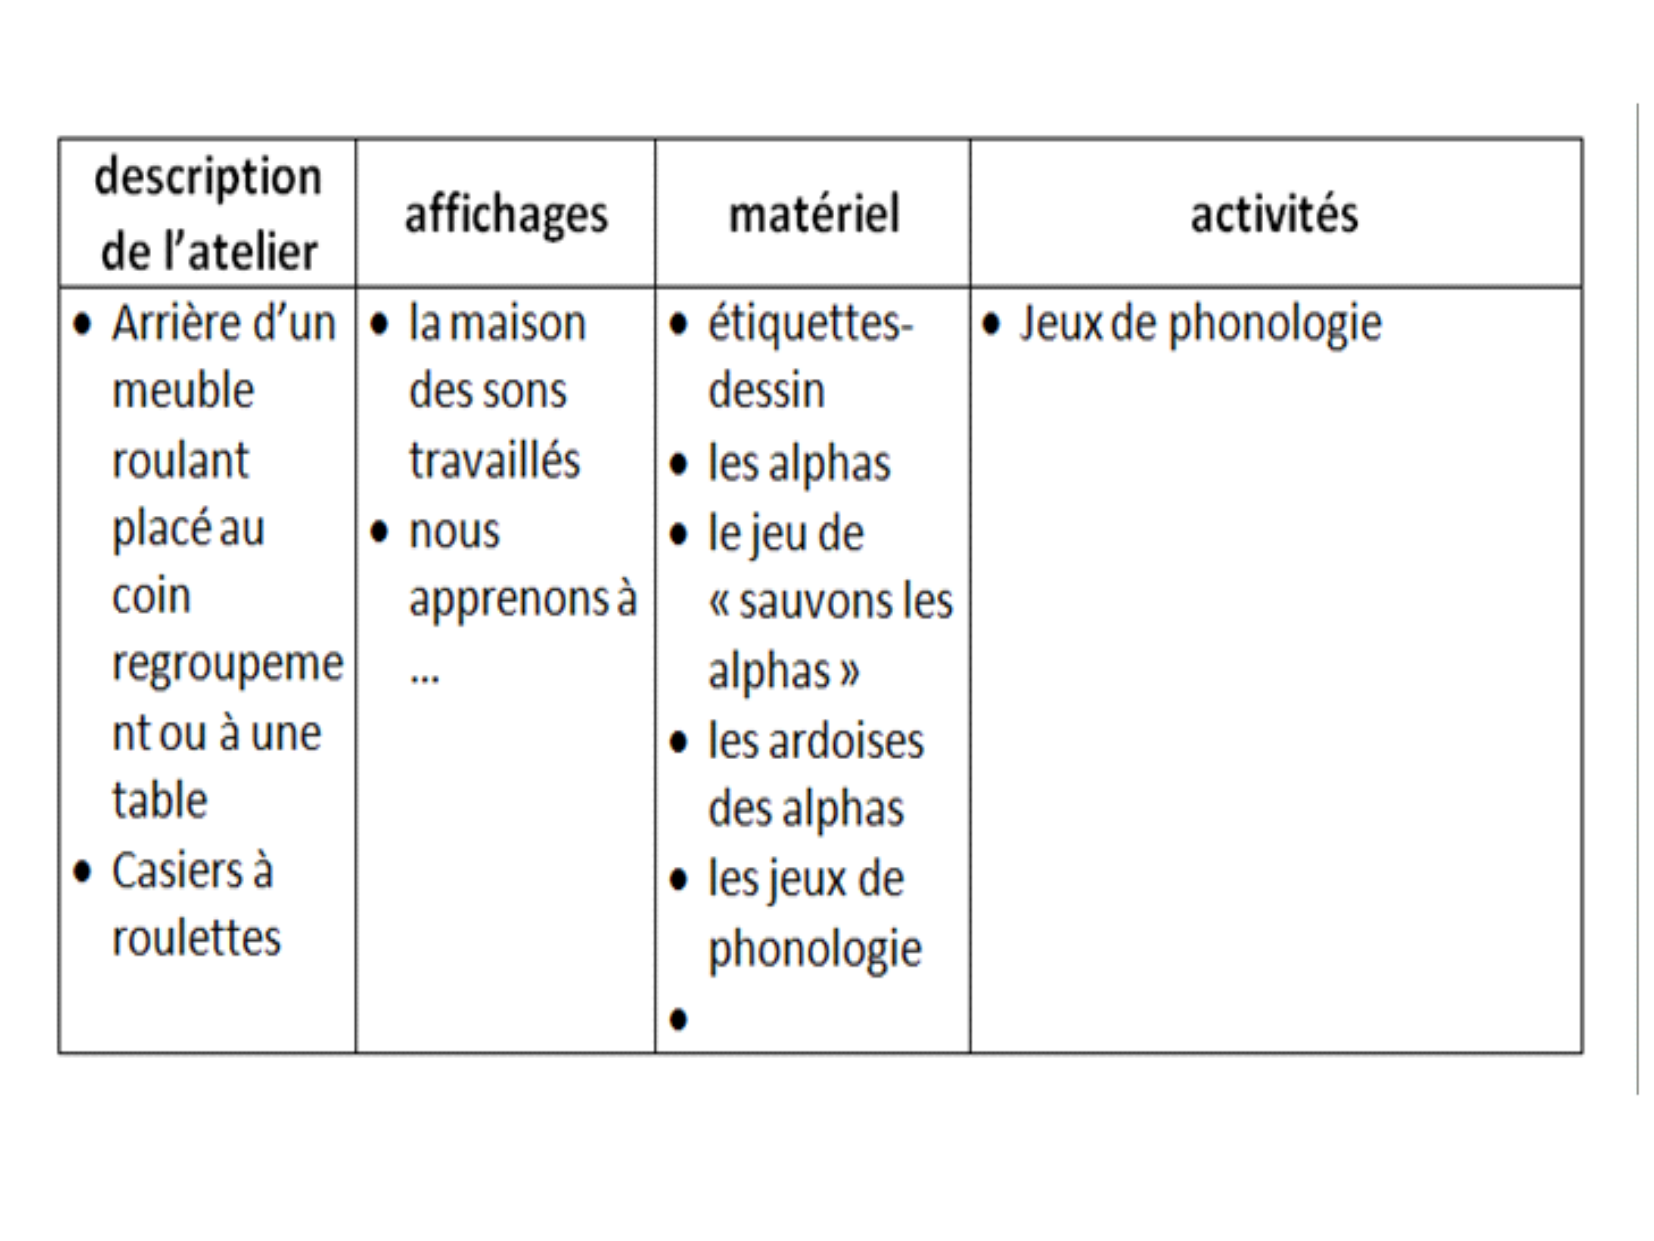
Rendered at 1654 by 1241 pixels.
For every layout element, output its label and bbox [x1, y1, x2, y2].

picture [26, 101, 1642, 1099]
